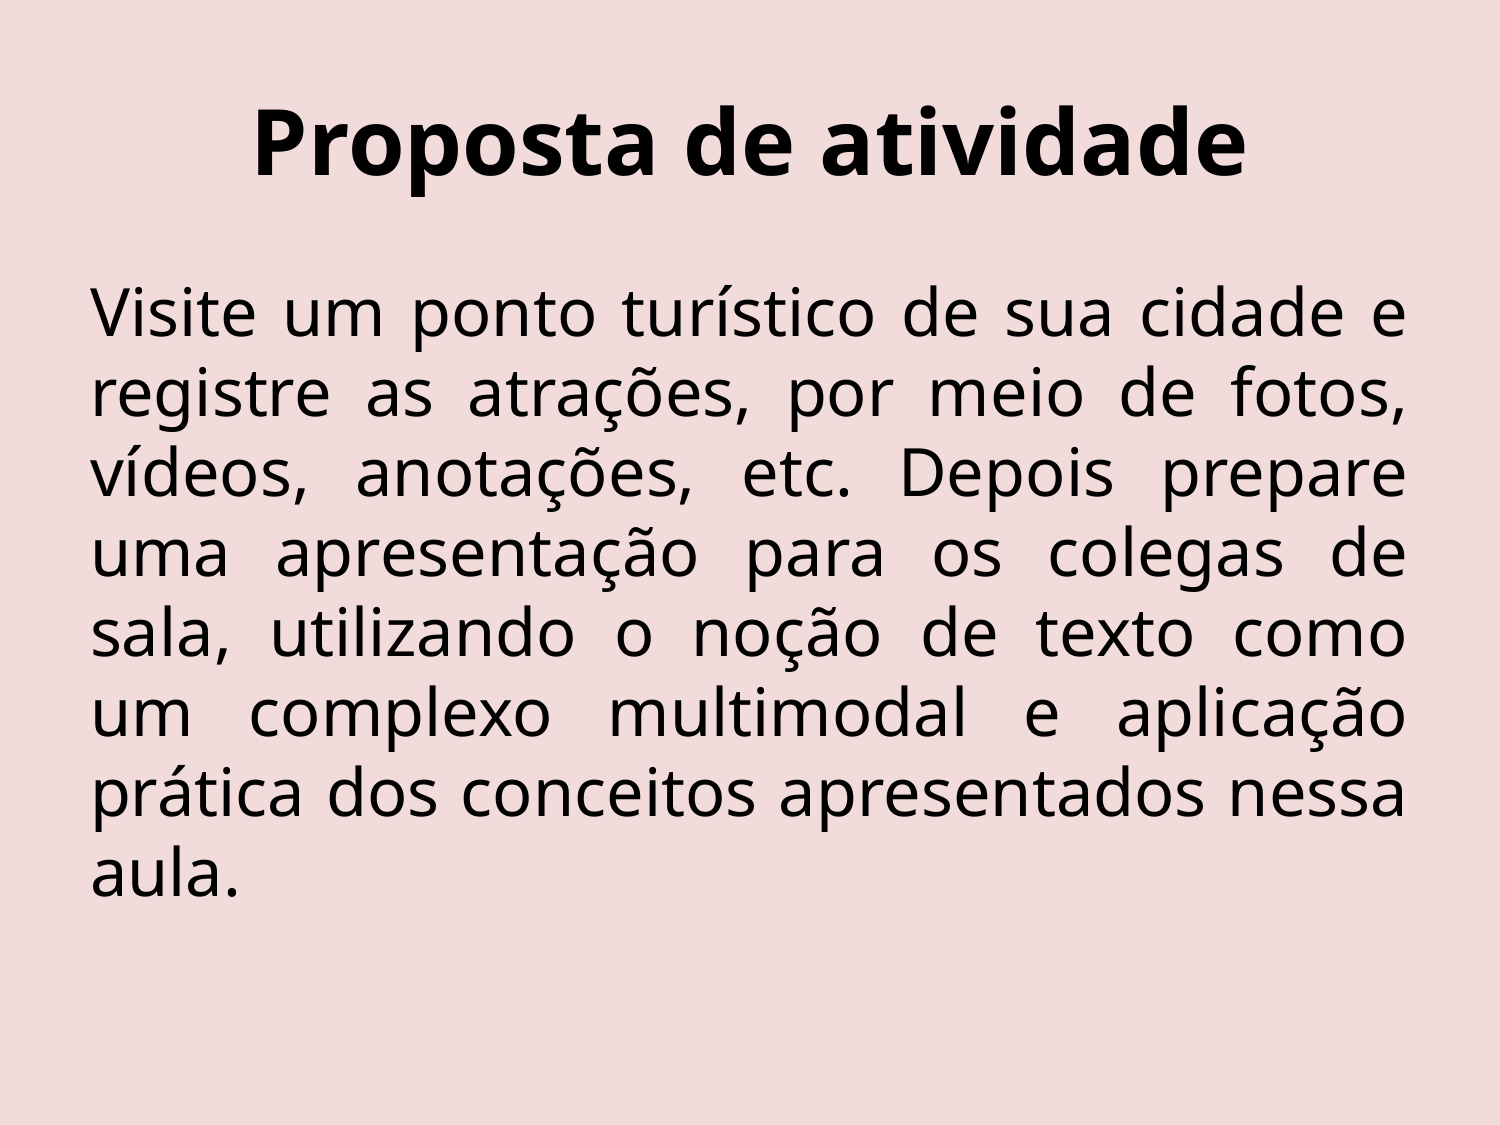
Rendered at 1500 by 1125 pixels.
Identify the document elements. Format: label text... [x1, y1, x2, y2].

list Visite um ponto turístico de sua cidade e registre as atrações, por meio de fotos, vídeos, anotações, etc. Depois prepare uma apresentação para os colegas de sala, utilizando o noção de texto como um complexo multimodal e aplicação prática dos conceitos apresentados nessa aula. [75, 262, 1425, 1005]
title Proposta de atividade [75, 45, 1425, 233]
